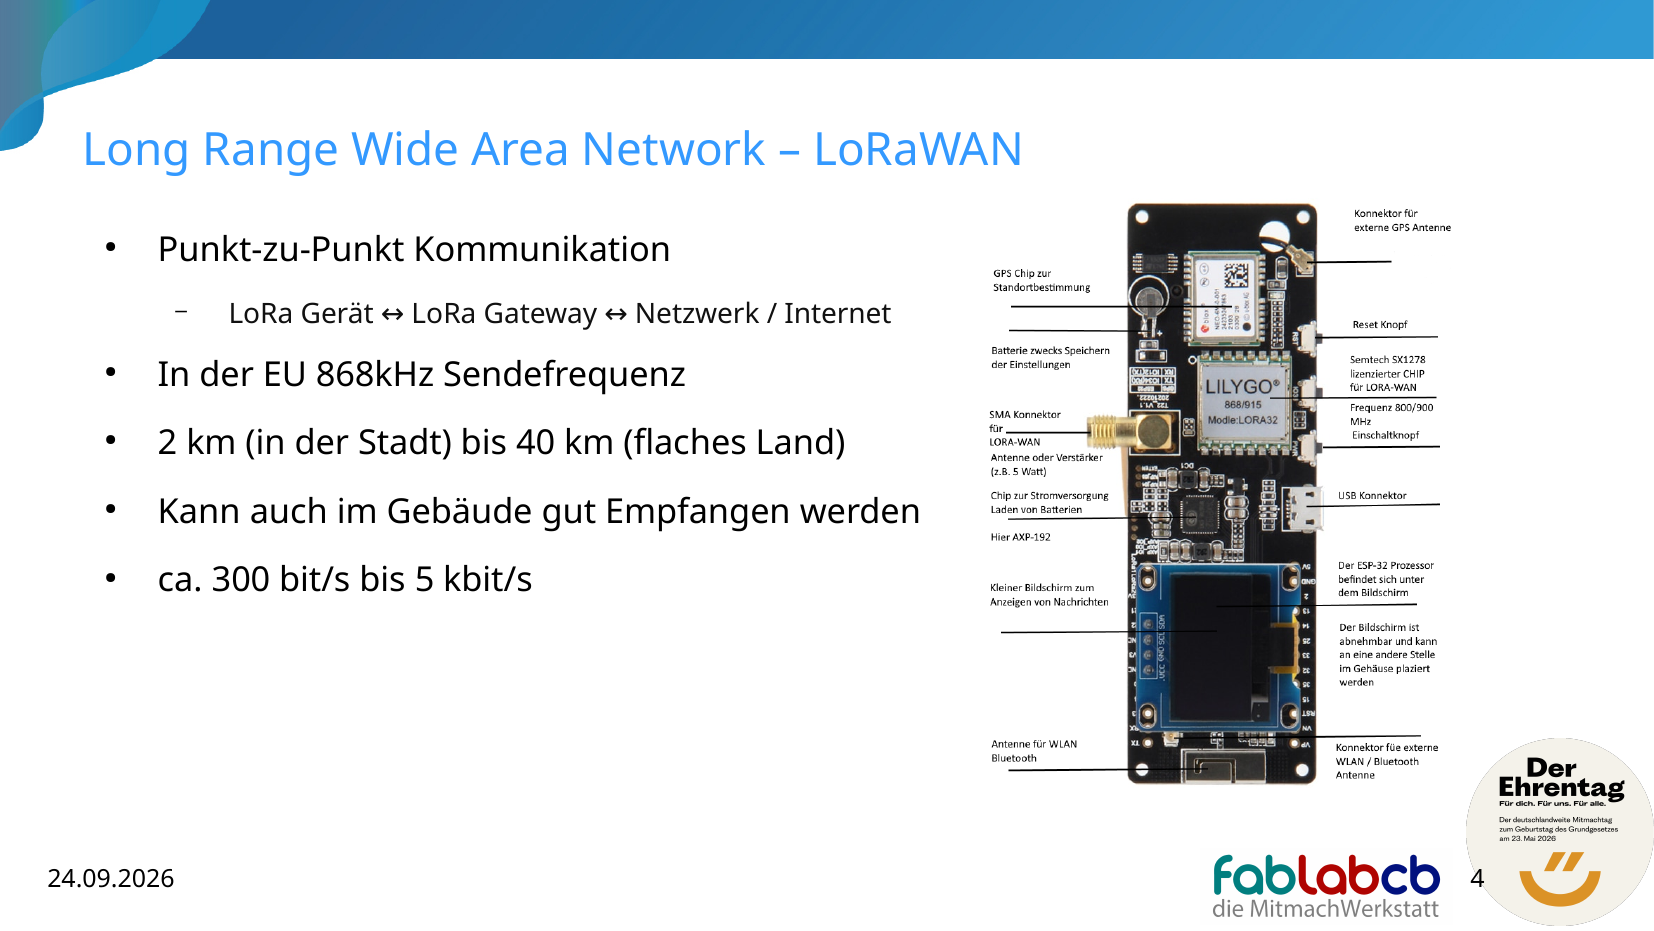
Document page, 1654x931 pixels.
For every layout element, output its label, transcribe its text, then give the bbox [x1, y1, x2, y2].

list Punkt-zu-Punkt Kommunikation LoRa Gerät ↔ LoRa Gateway ↔ Netzwerk / Internet In der EU 868kHz Sendefrequenz 2 km (in der Stadt) bis 40 km (flaches Land) Kann auch im Gebäude gut Empfangen werden ca. 300 bit/s bis 5 kbit/s [86, 225, 1576, 816]
title Long Range Wide Area Network – LoRaWAN [82, 99, 1571, 197]
picture [0, 0, 1654, 931]
